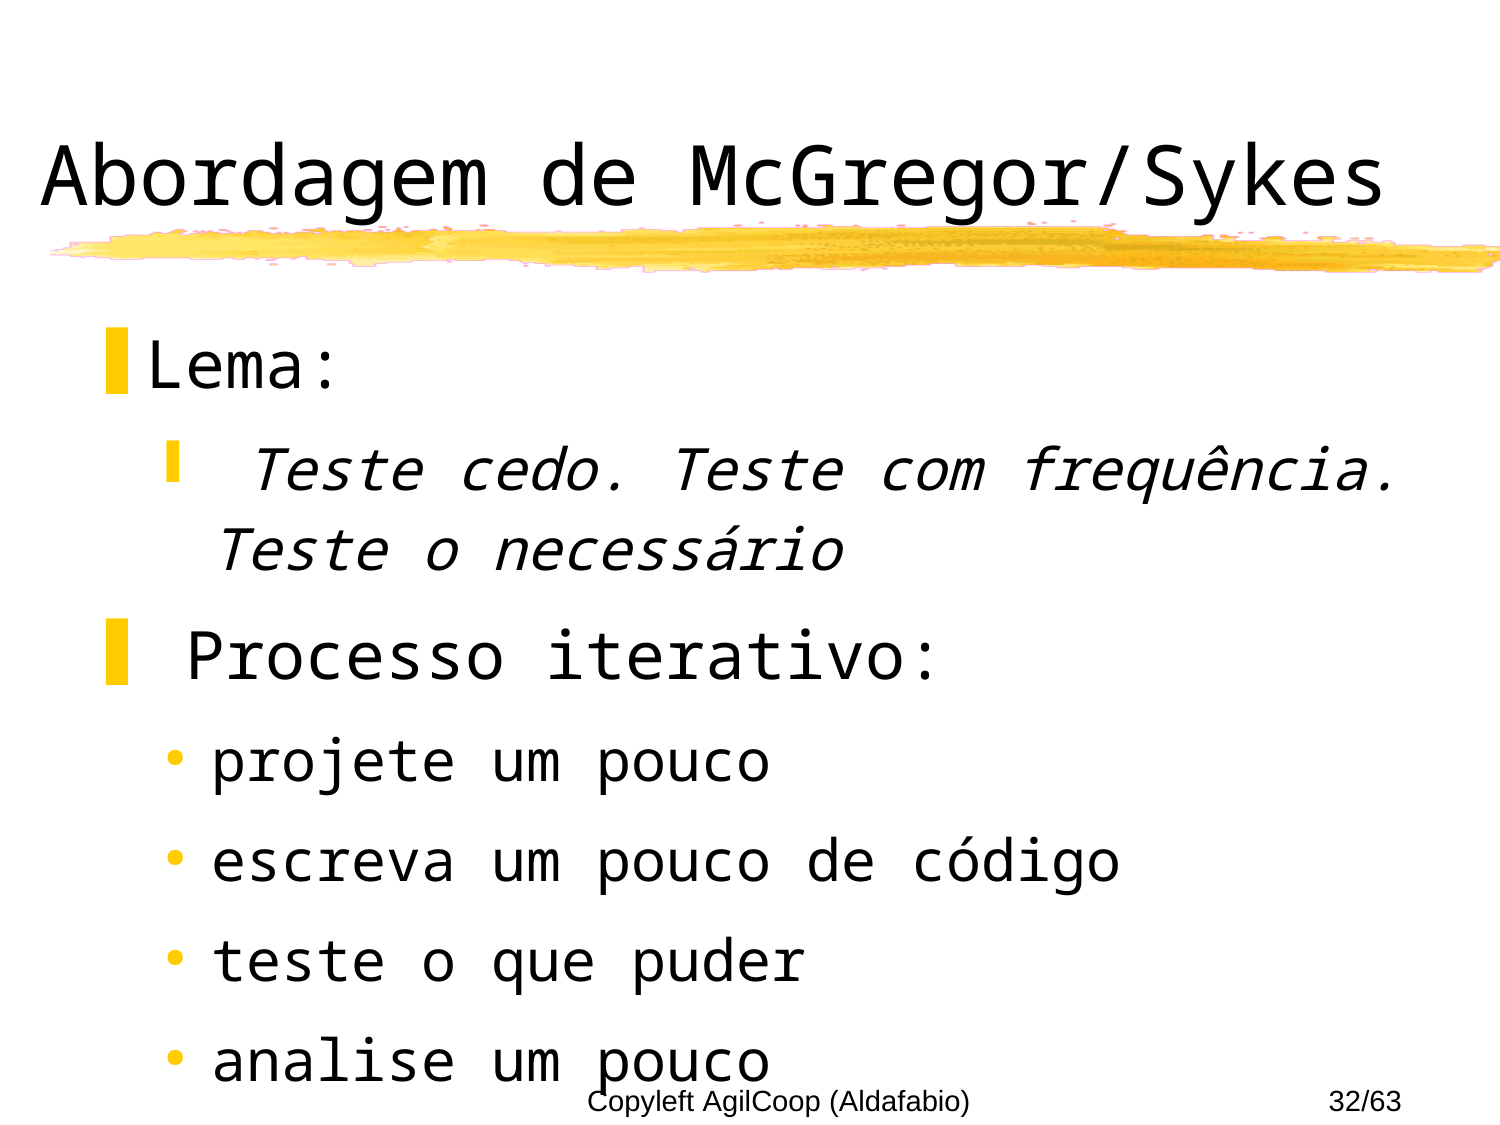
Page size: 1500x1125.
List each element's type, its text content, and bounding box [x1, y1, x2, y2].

title Abordagem de McGregor/Sykes [24, 74, 1488, 238]
list Lema: Teste cedo. Teste com frequência. Teste o necessário Processo iterativo: projete um pouco escreva um pouco de código teste o que puder analise um pouco [74, 309, 1417, 1125]
picture [50, 215, 1500, 284]
